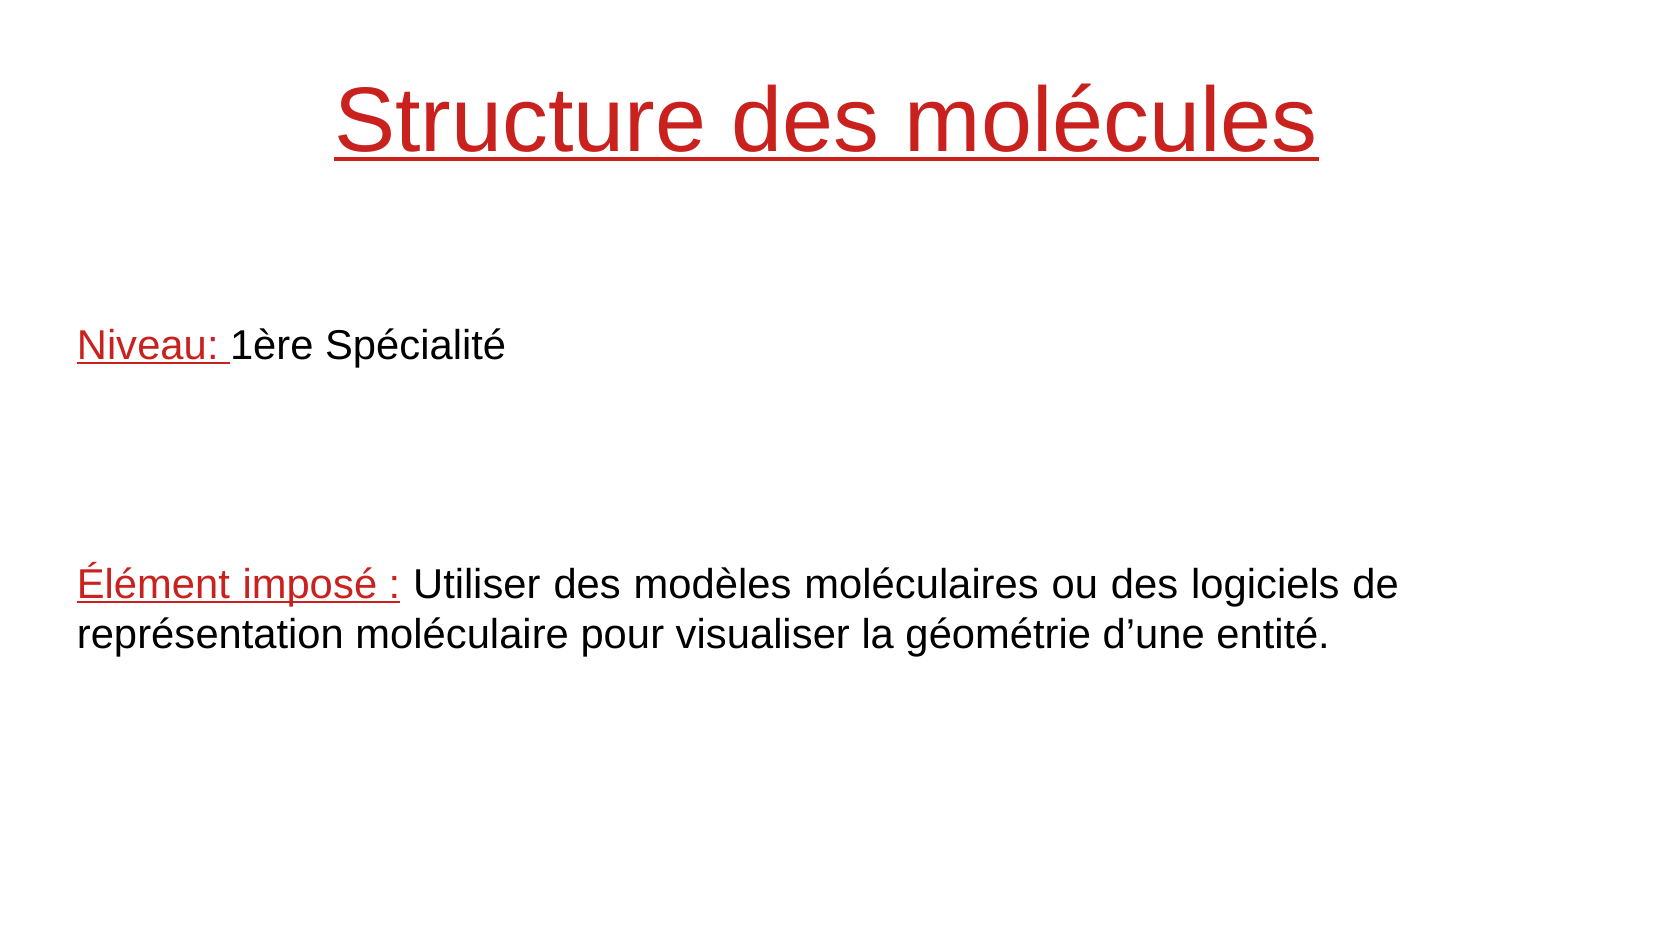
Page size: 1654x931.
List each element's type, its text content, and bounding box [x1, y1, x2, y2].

subtitle Niveau: 1ère Spécialité Élément imposé : Utiliser des modèles moléculaires ou des logiciels de représentation moléculaire pour visualiser la géométrie d’une entité. [76, 217, 1565, 758]
title Structure des molécules [82, 37, 1571, 193]
